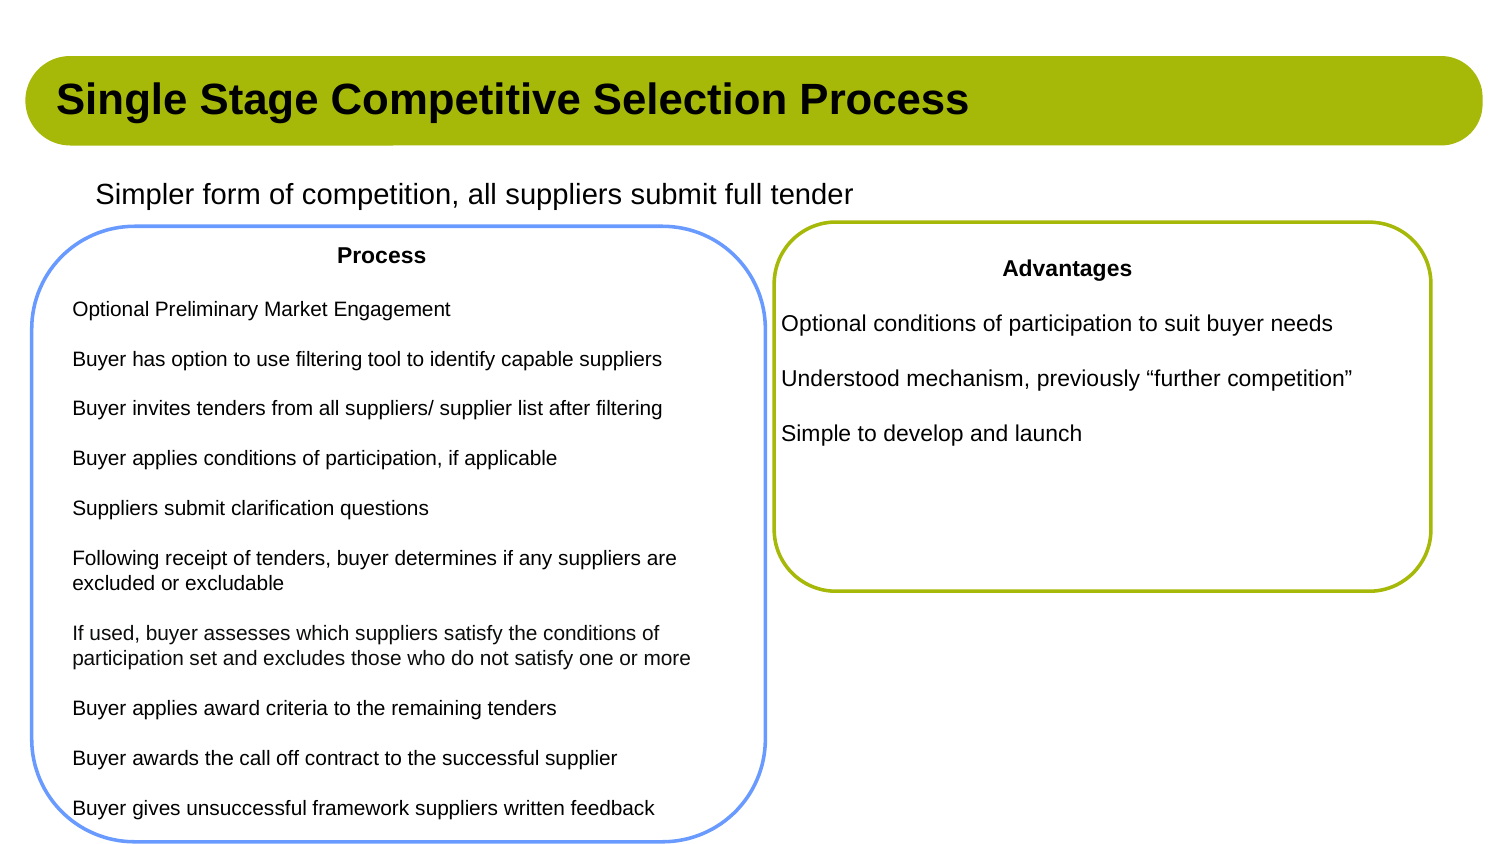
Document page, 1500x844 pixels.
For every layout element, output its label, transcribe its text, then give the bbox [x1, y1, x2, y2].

text_box Process Optional Preliminary Market Engagement Buyer has option to use filtering tool to identify capable suppliers Buyer invites tenders from all suppliers/ supplier list after filtering Buyer applies conditions of participation, if applicable Suppliers submit clarification questions Following receipt of tenders, buyer determines if any suppliers are excluded or excludable If used, buyer assesses which suppliers satisfy the conditions of participation set and excludes those who do not satisfy one or more Buyer applies award criteria to the remaining tenders Buyer awards the call off contract to the successful supplier Buyer gives unsuccessful framework suppliers written feedback [72, 240, 766, 844]
title [55, 172, 1235, 227]
title Single Stage Competitive Selection Process [55, 70, 1235, 137]
text_box Simpler form of competition, all suppliers submit full tender [80, 160, 1390, 215]
text_box Advantages Optional conditions of participation to suit buyer needs Understood mechanism, previously “further competition” Simple to develop and launch [781, 226, 1455, 582]
